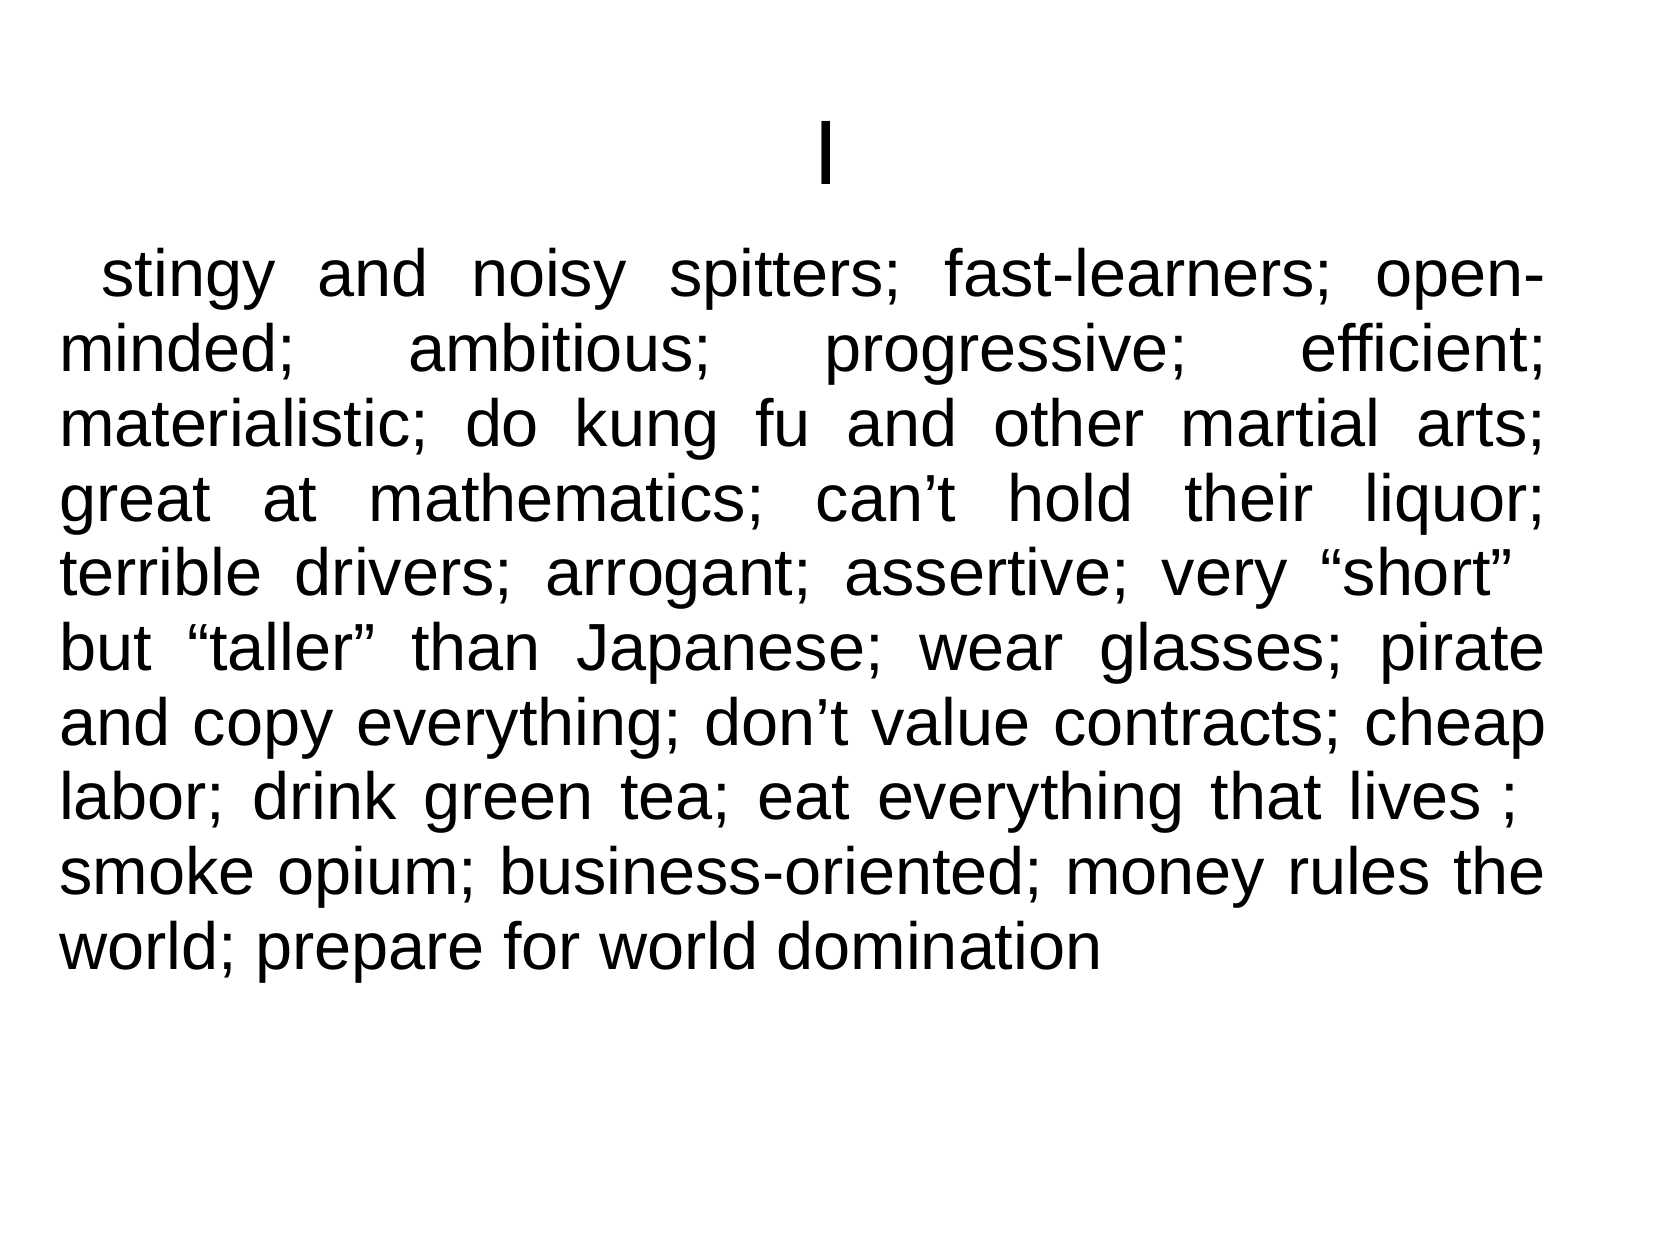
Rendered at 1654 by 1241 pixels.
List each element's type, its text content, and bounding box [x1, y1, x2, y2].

list stingy and noisy spitters; fast-learners; open-minded; ambitious; progressive; efficient; materialistic; do kung fu and other martial arts; great at mathematics; can’t hold their liquor; terrible drivers; arrogant; assertive; very “short” but “taller” than Japanese; wear glasses; pirate and copy everything; don’t value contracts; cheap labor; drink green tea; eat everything that lives ; smoke opium; business-oriented; money rules the world; prepare for world domination [59, 236, 1548, 1055]
title I [82, 49, 1571, 257]
